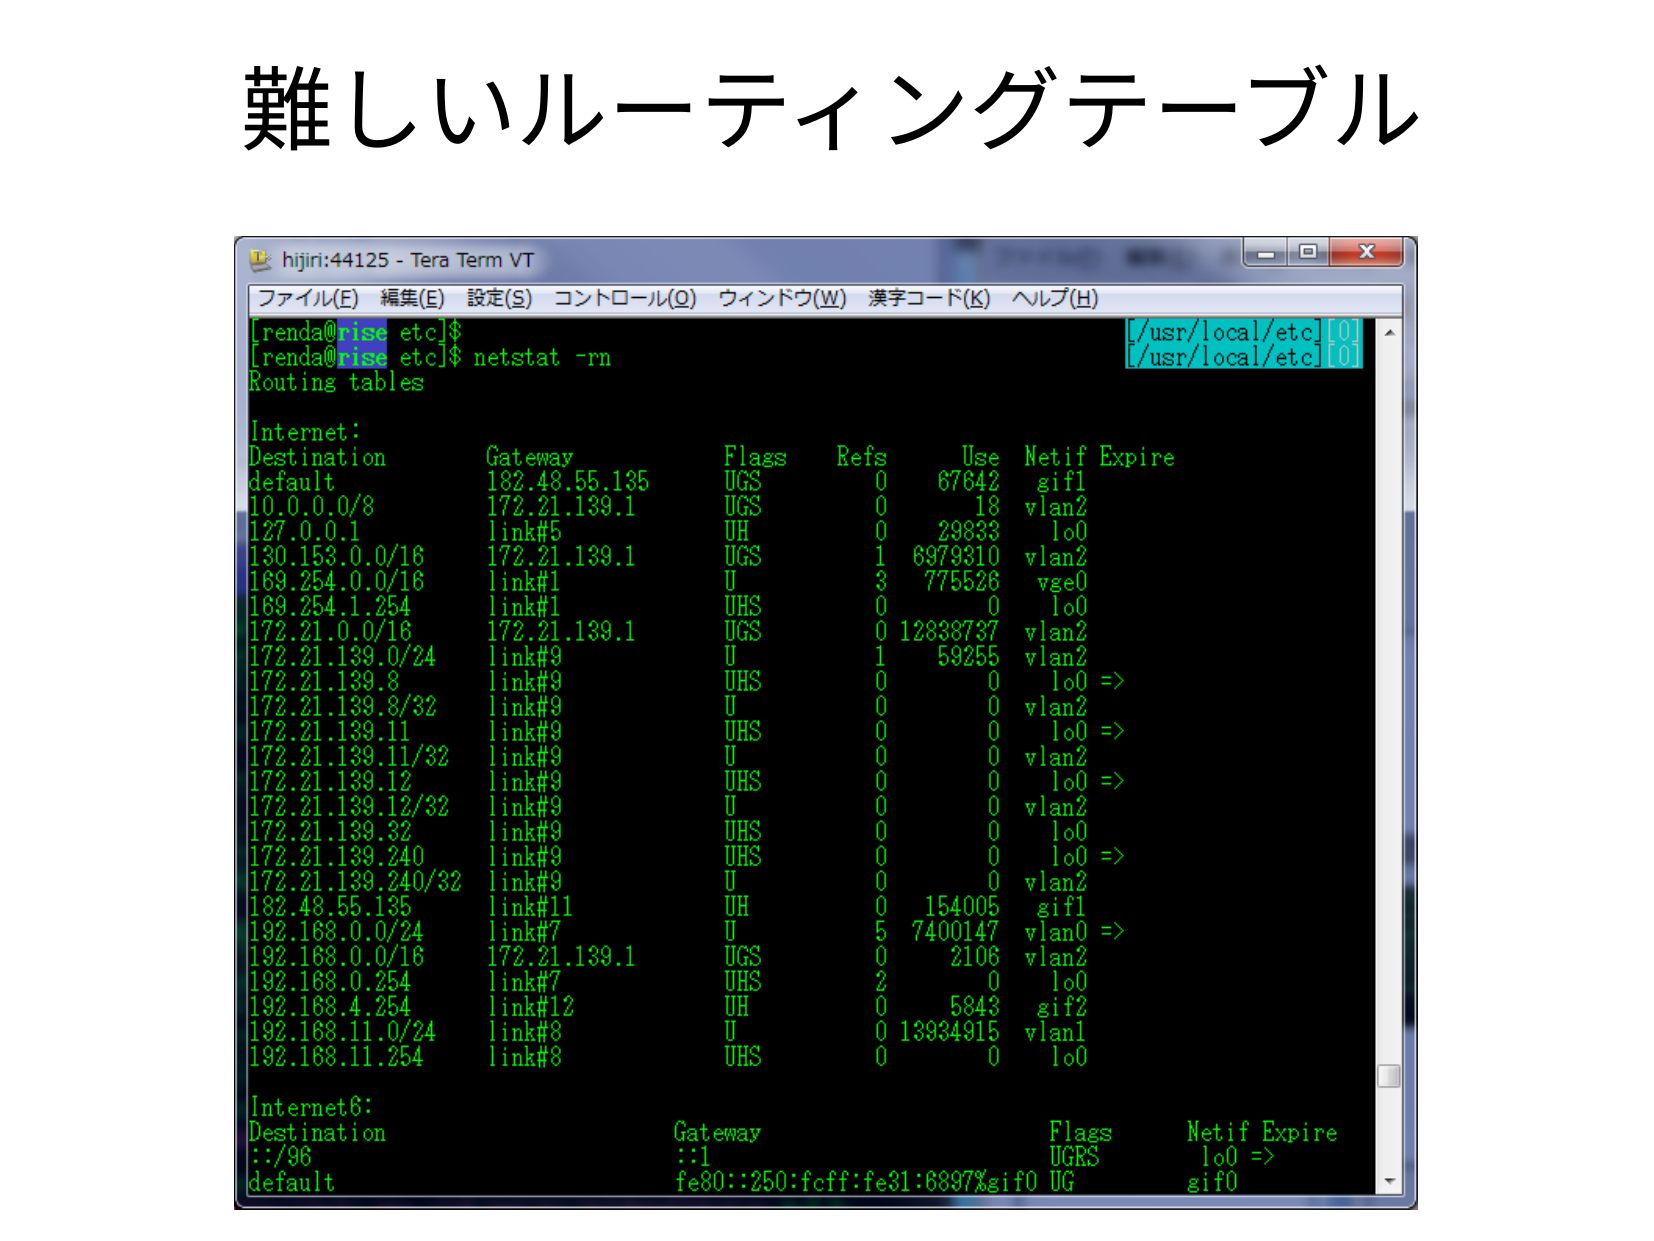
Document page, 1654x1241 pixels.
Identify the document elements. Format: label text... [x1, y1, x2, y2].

picture [234, 236, 1418, 1210]
title 難しいルーティングテーブル [88, 0, 1577, 207]
